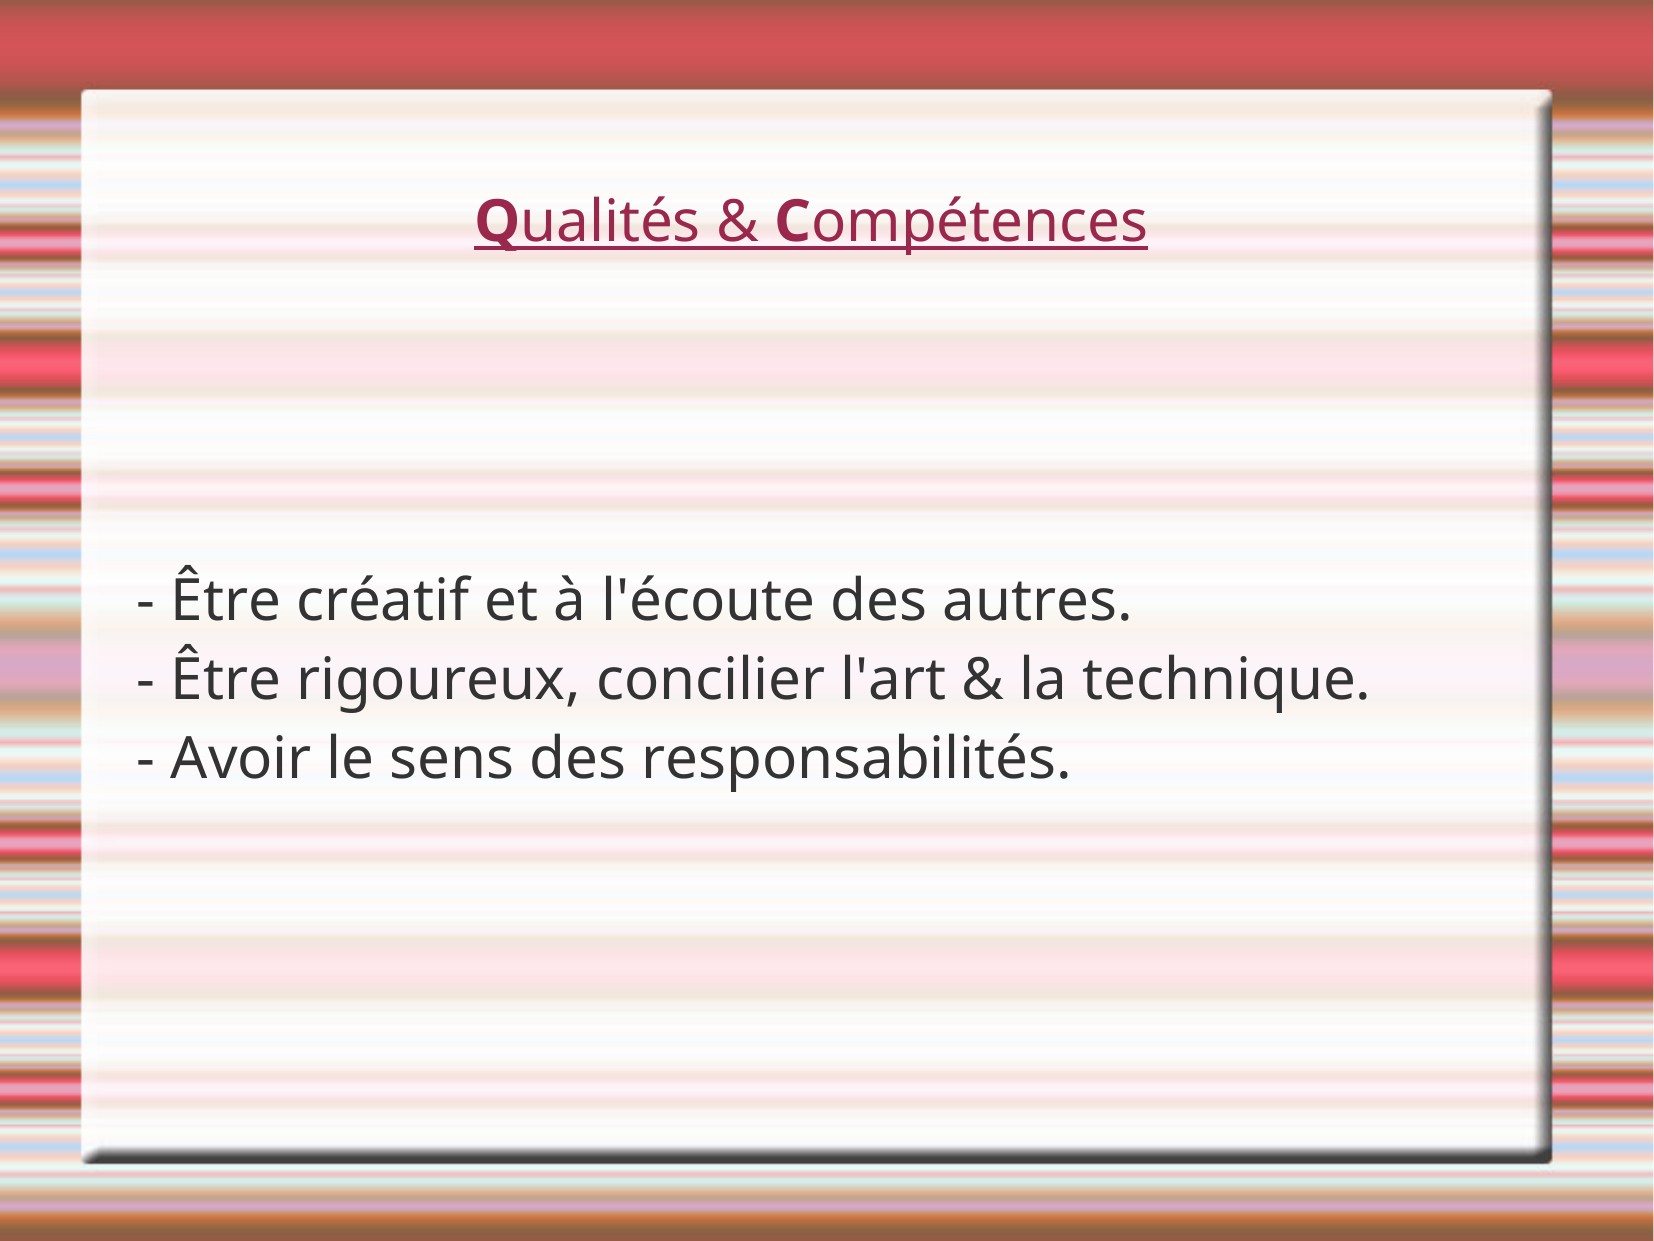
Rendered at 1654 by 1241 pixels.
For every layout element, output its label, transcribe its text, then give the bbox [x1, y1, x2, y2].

picture [0, 0, 1654, 1241]
list - Être créatif et à l'écoute des autres. - Être rigoureux, concilier l'art & la technique. - Avoir le sens des responsabilités. [124, 324, 1506, 1107]
title Qualités & Compétences [88, 114, 1534, 322]
